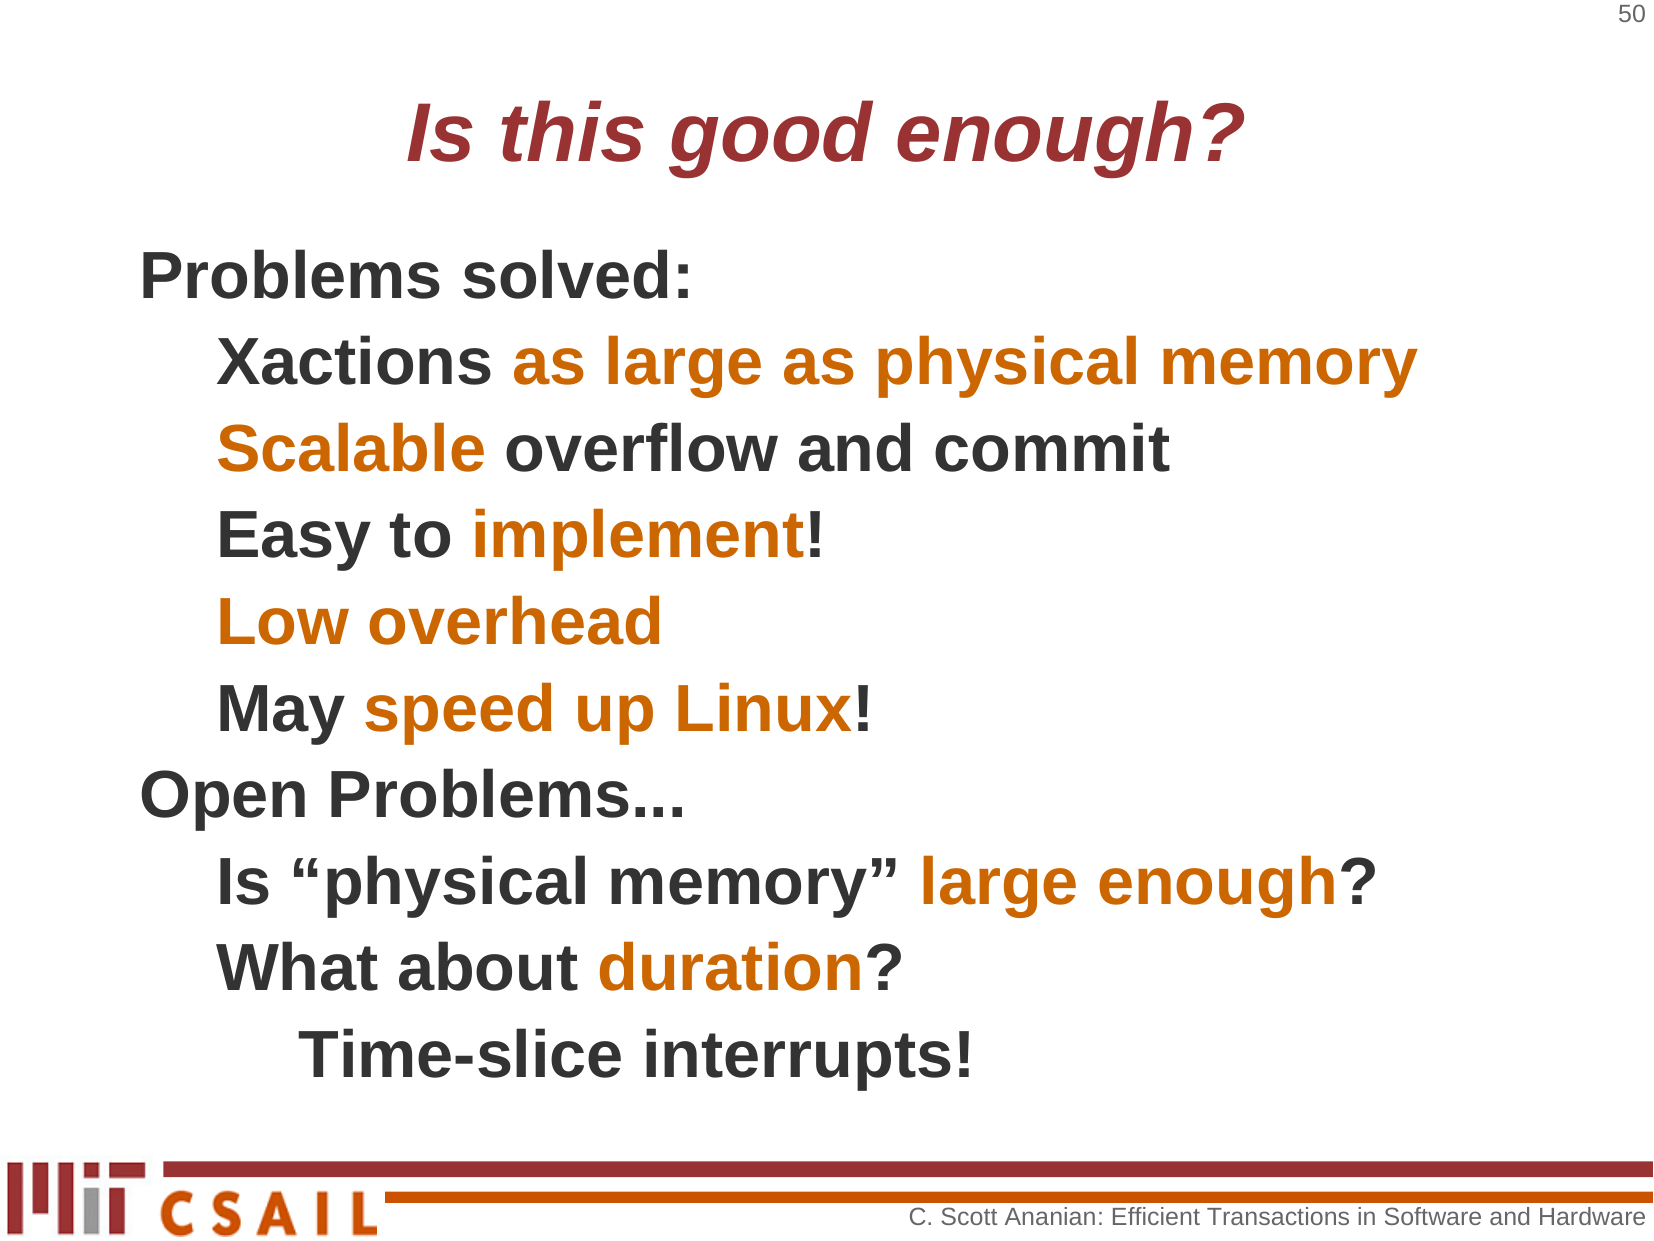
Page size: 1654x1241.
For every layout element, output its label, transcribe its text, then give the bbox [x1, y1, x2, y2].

list Problems solved: Xactions as large as physical memory Scalable overflow and commit Easy to implement! Low overhead May speed up Linux! Open Problems... Is “physical memory” large enough? What about duration? Time-slice interrupts! [121, 237, 1561, 1133]
picture [0, 1155, 377, 1237]
title Is this good enough? [52, 28, 1601, 237]
